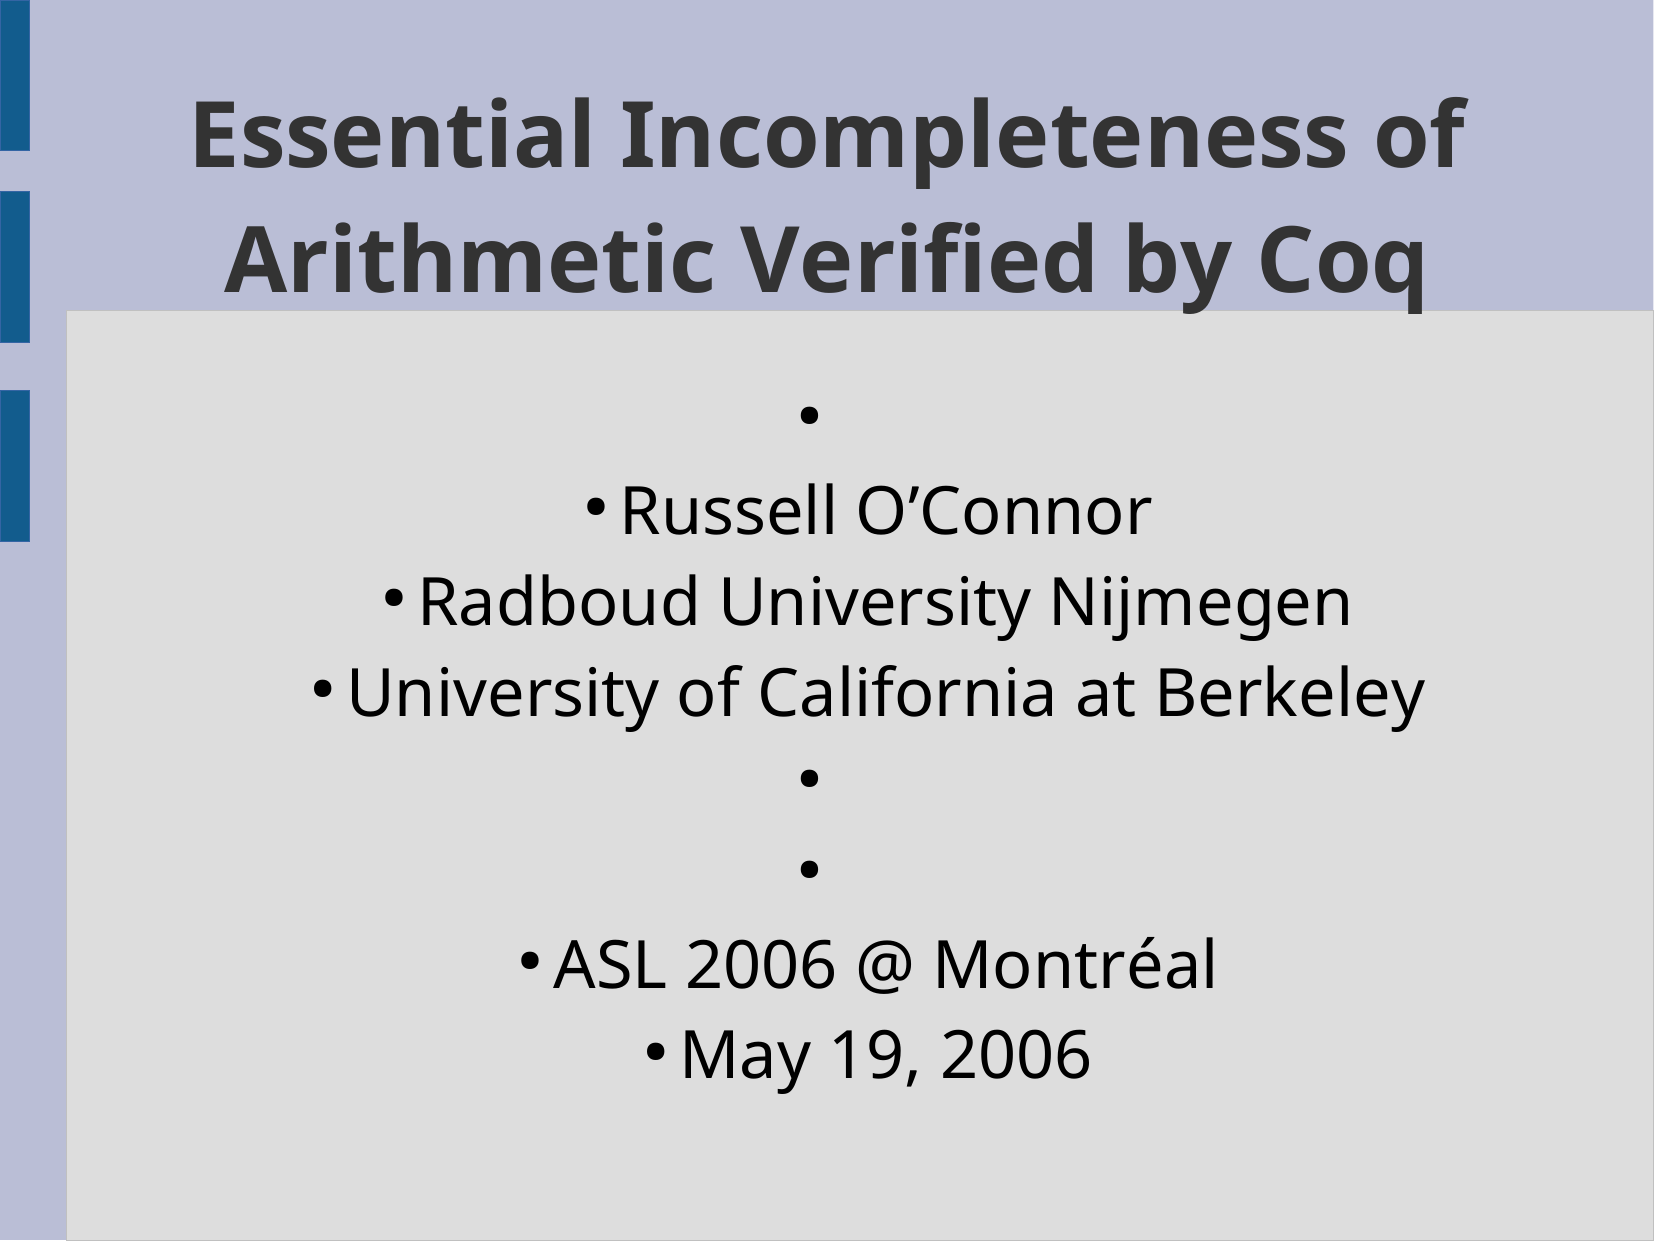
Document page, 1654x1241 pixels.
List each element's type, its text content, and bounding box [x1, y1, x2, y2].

title Essential Incompleteness of Arithmetic Verified by Coq [121, 55, 1534, 334]
subtitle Russell O’Connor Radboud University Nijmegen University of California at Berkeley ASL 2006 @ Montréal May 19, 2006 [127, 307, 1540, 1164]
